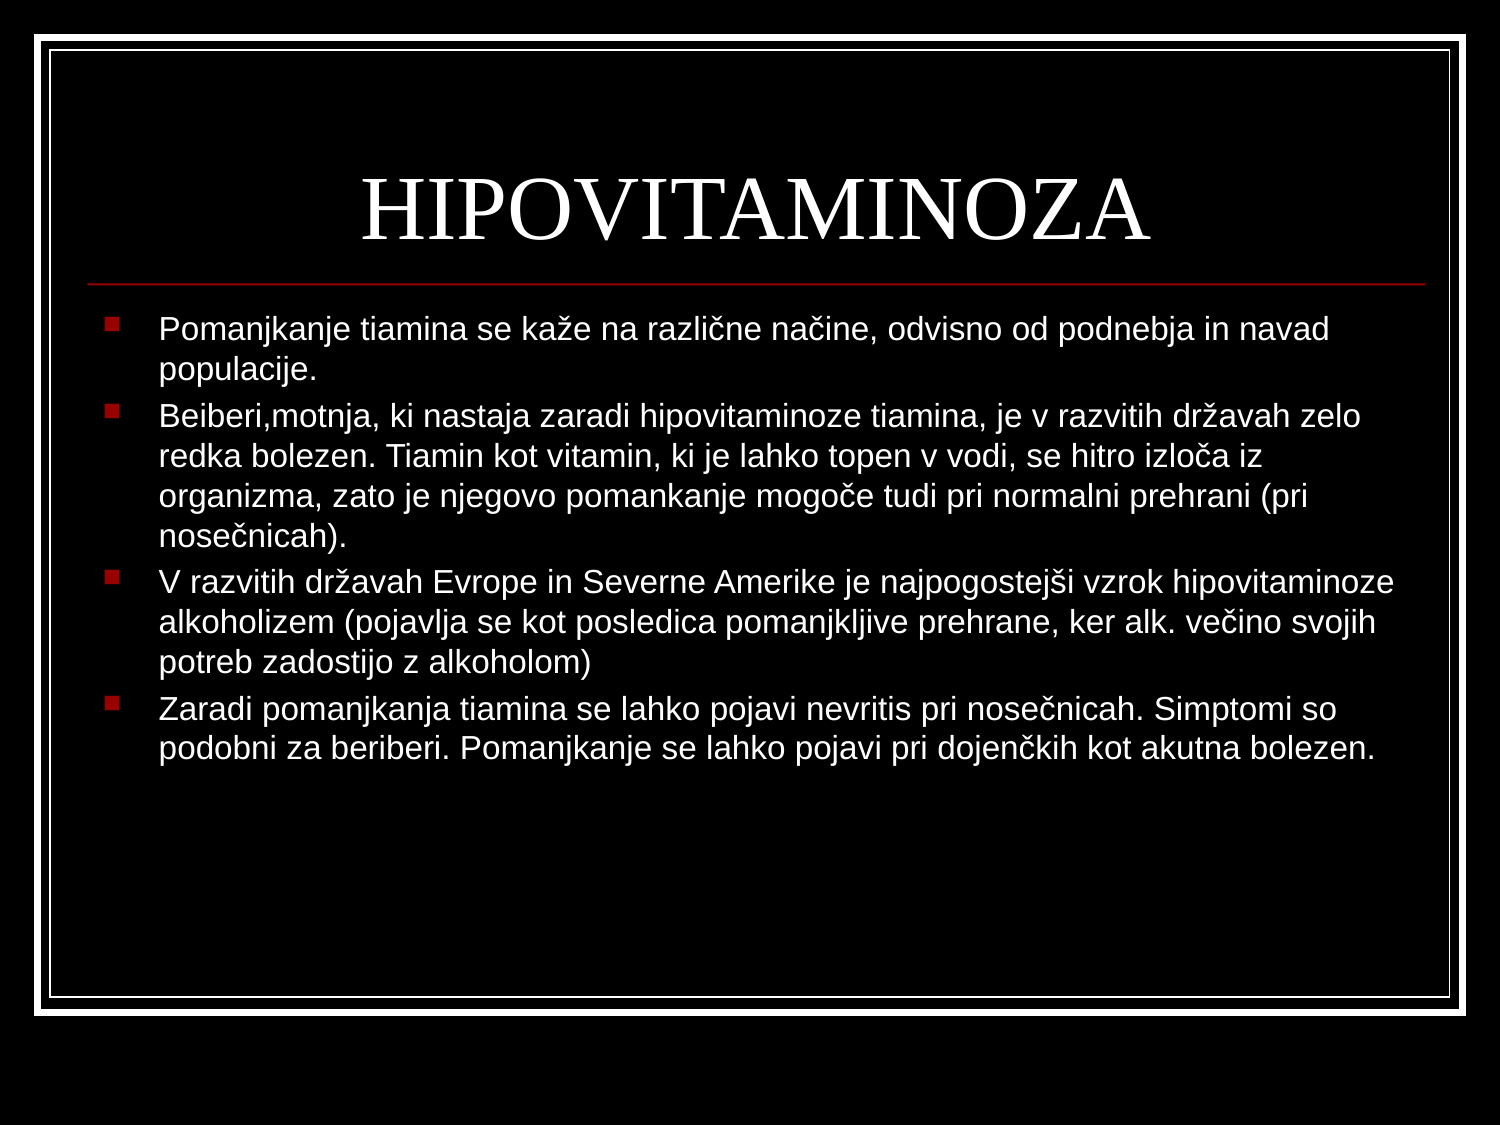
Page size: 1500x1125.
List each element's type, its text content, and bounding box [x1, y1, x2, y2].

list Pomanjkanje tiamina se kaže na različne načine, odvisno od podnebja in navad populacije. Beiberi,motnja, ki nastaja zaradi hipovitaminoze tiamina, je v razvitih državah zelo redka bolezen. Tiamin kot vitamin, ki je lahko topen v vodi, se hitro izloča iz organizma, zato je njegovo pomankanje mogoče tudi pri normalni prehrani (pri nosečnicah). V razvitih državah Evrope in Severne Amerike je najpogostejši vzrok hipovitaminoze alkoholizem (pojavlja se kot posledica pomanjkljive prehrane, ker alk. večino svojih potreb zadostijo z alkoholom) Zaradi pomanjkanja tiamina se lahko pojavi nevritis pri nosečnicah. Simptomi so podobni za beriberi. Pomanjkanje se lahko pojavi pri dojenčkih kot akutna bolezen. [87, 299, 1425, 963]
title HIPOVITAMINOZA [87, 77, 1425, 266]
